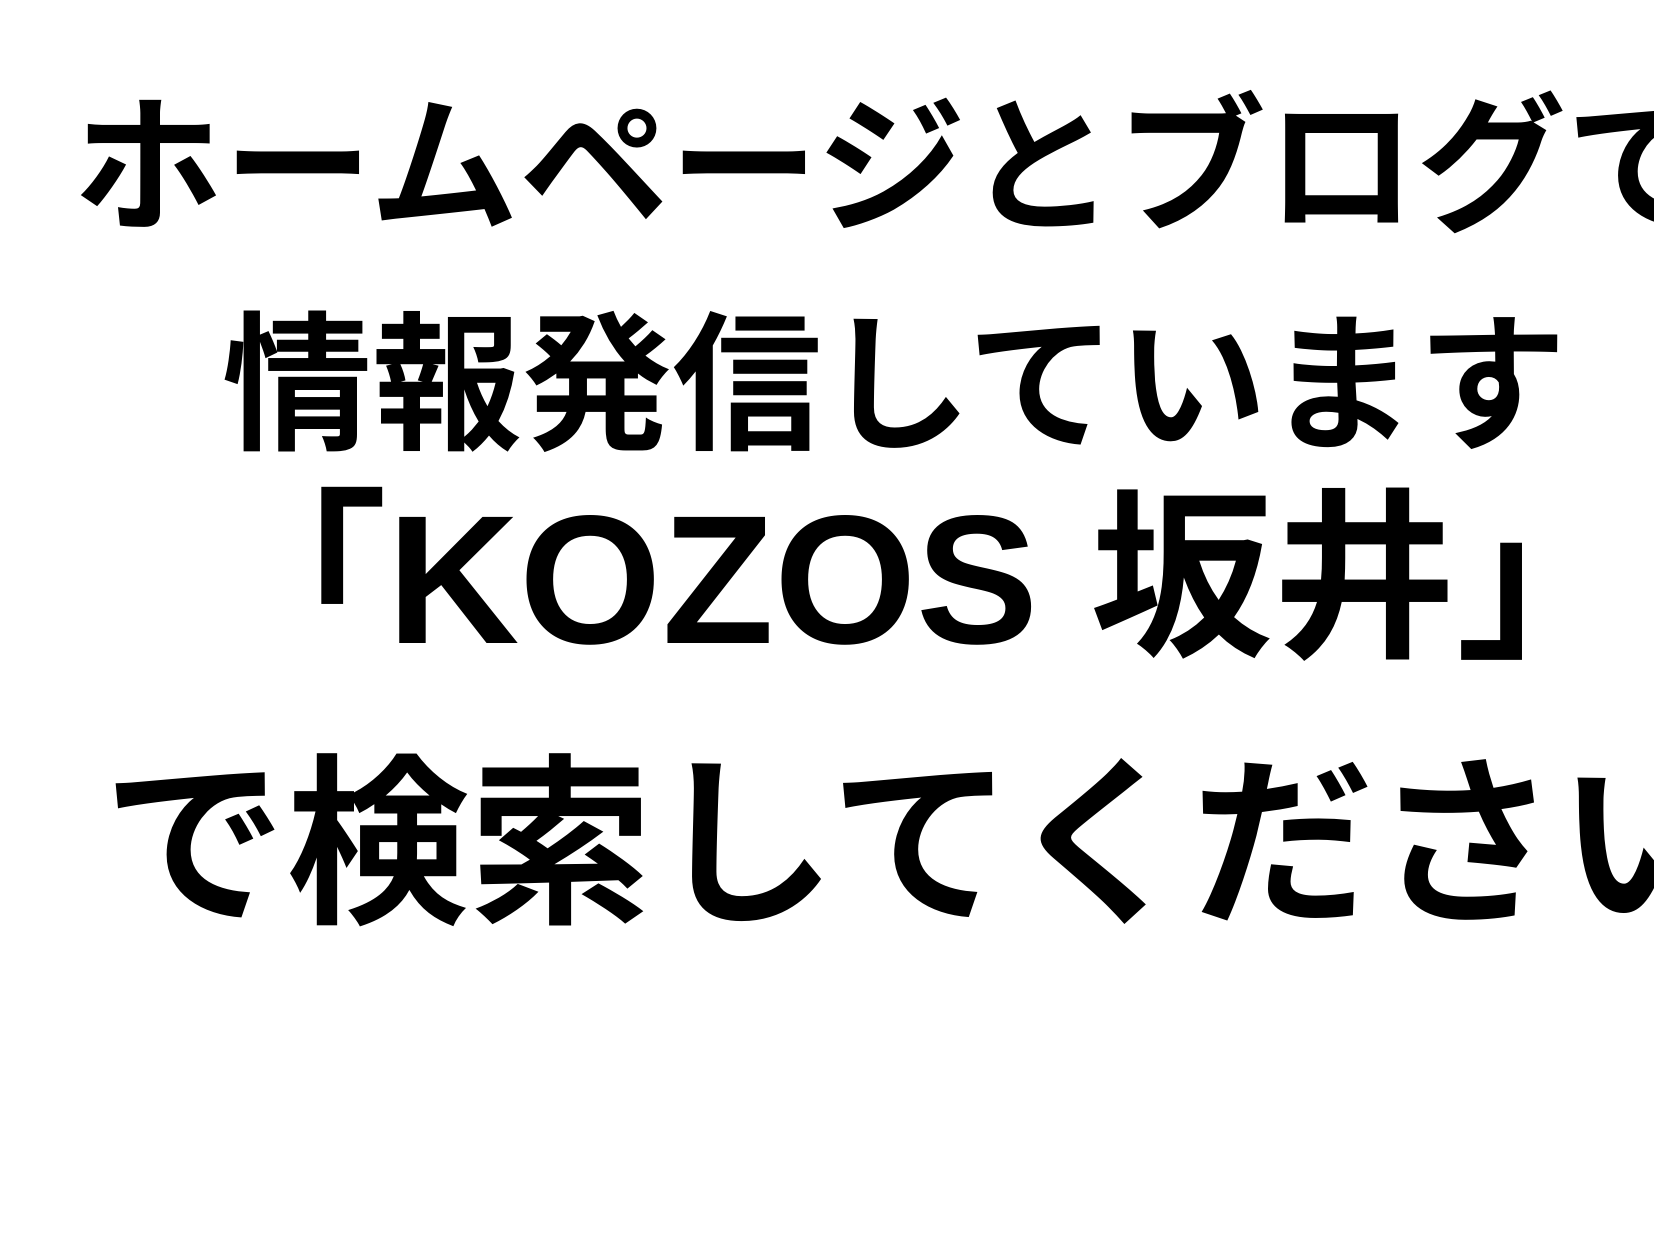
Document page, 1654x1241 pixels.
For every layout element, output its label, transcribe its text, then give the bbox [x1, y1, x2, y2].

text_box 「KOZOS 坂井」 で検索してください [88, 423, 1558, 841]
text_box ホームページとブログで 情報発信しています [59, 39, 1571, 378]
